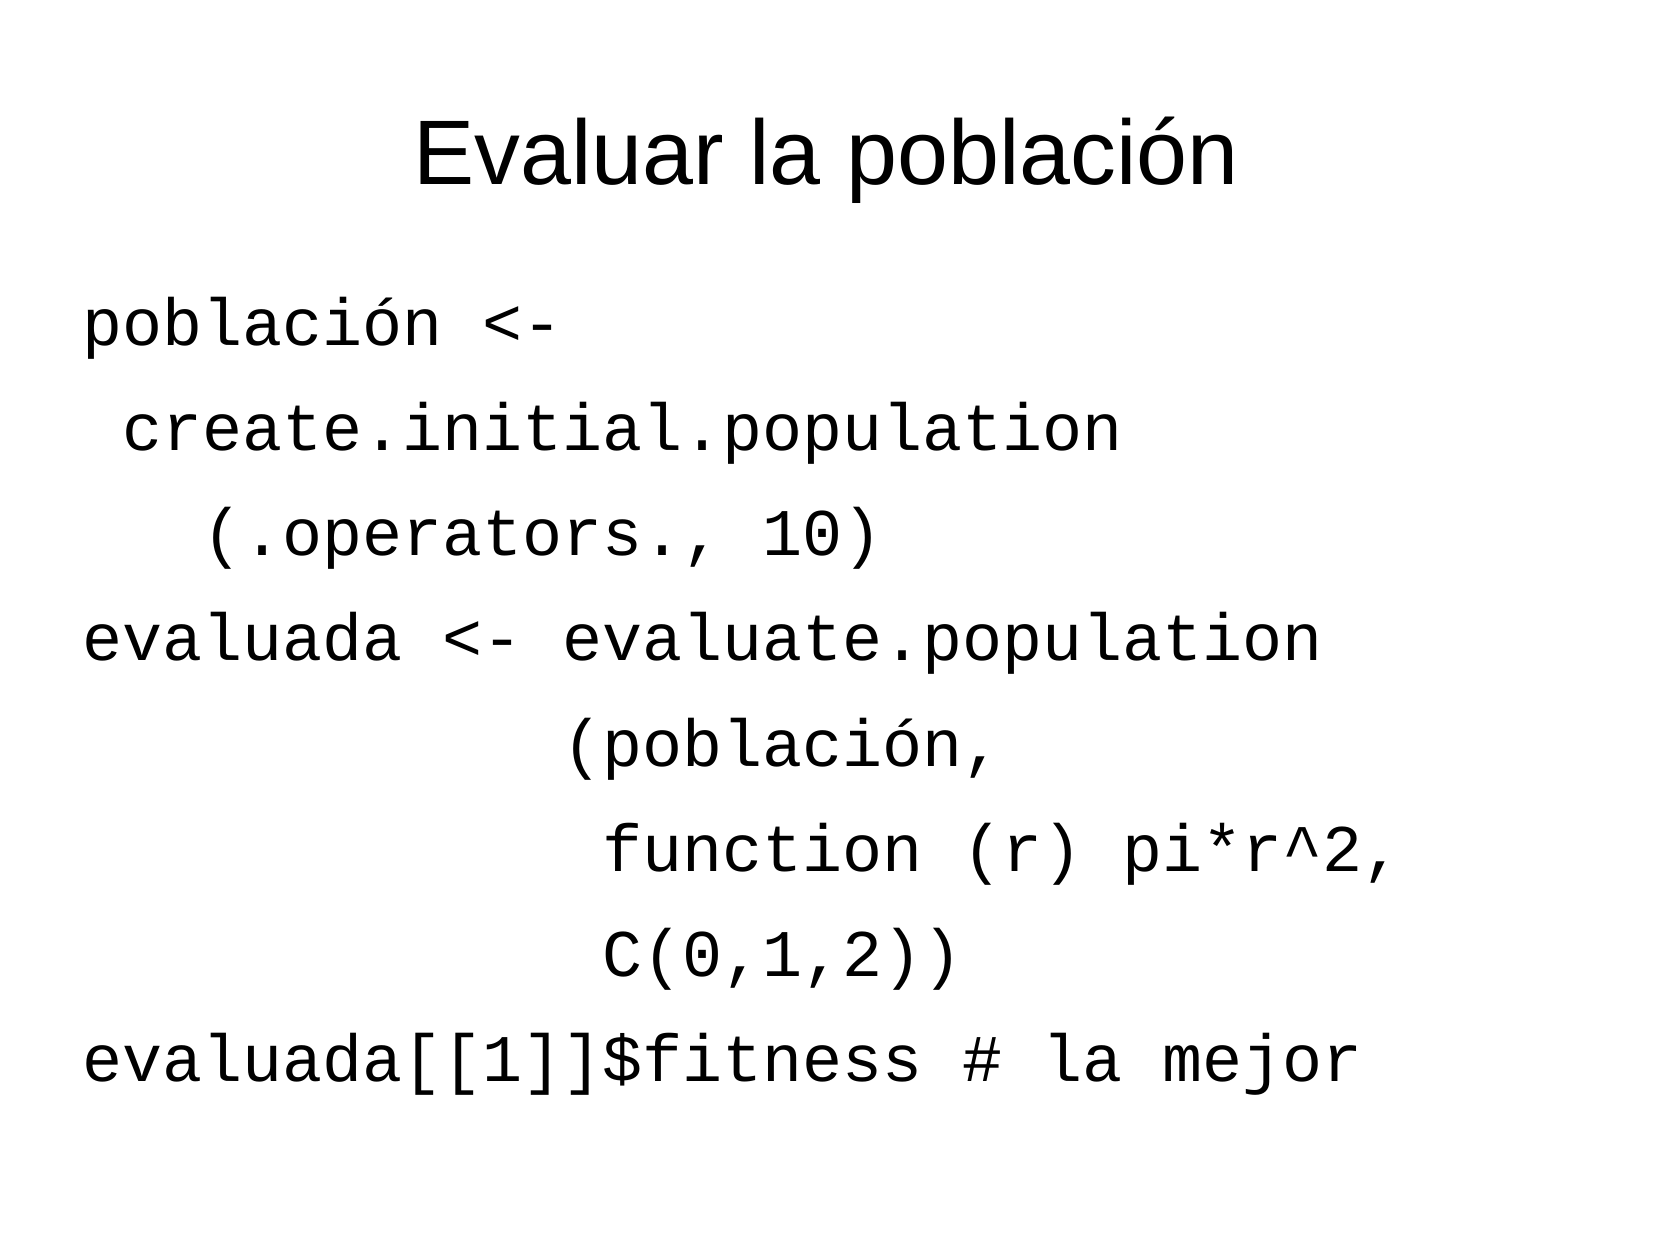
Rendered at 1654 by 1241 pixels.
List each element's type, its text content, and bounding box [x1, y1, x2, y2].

title Evaluar la población [82, 49, 1571, 257]
list población <- create.initial.population (.operators., 10) evaluada <- evaluate.population (población, function (r) pi*r^2, C(0,1,2)) evaluada[[1]]$fitness # la mejor [82, 290, 1571, 1217]
